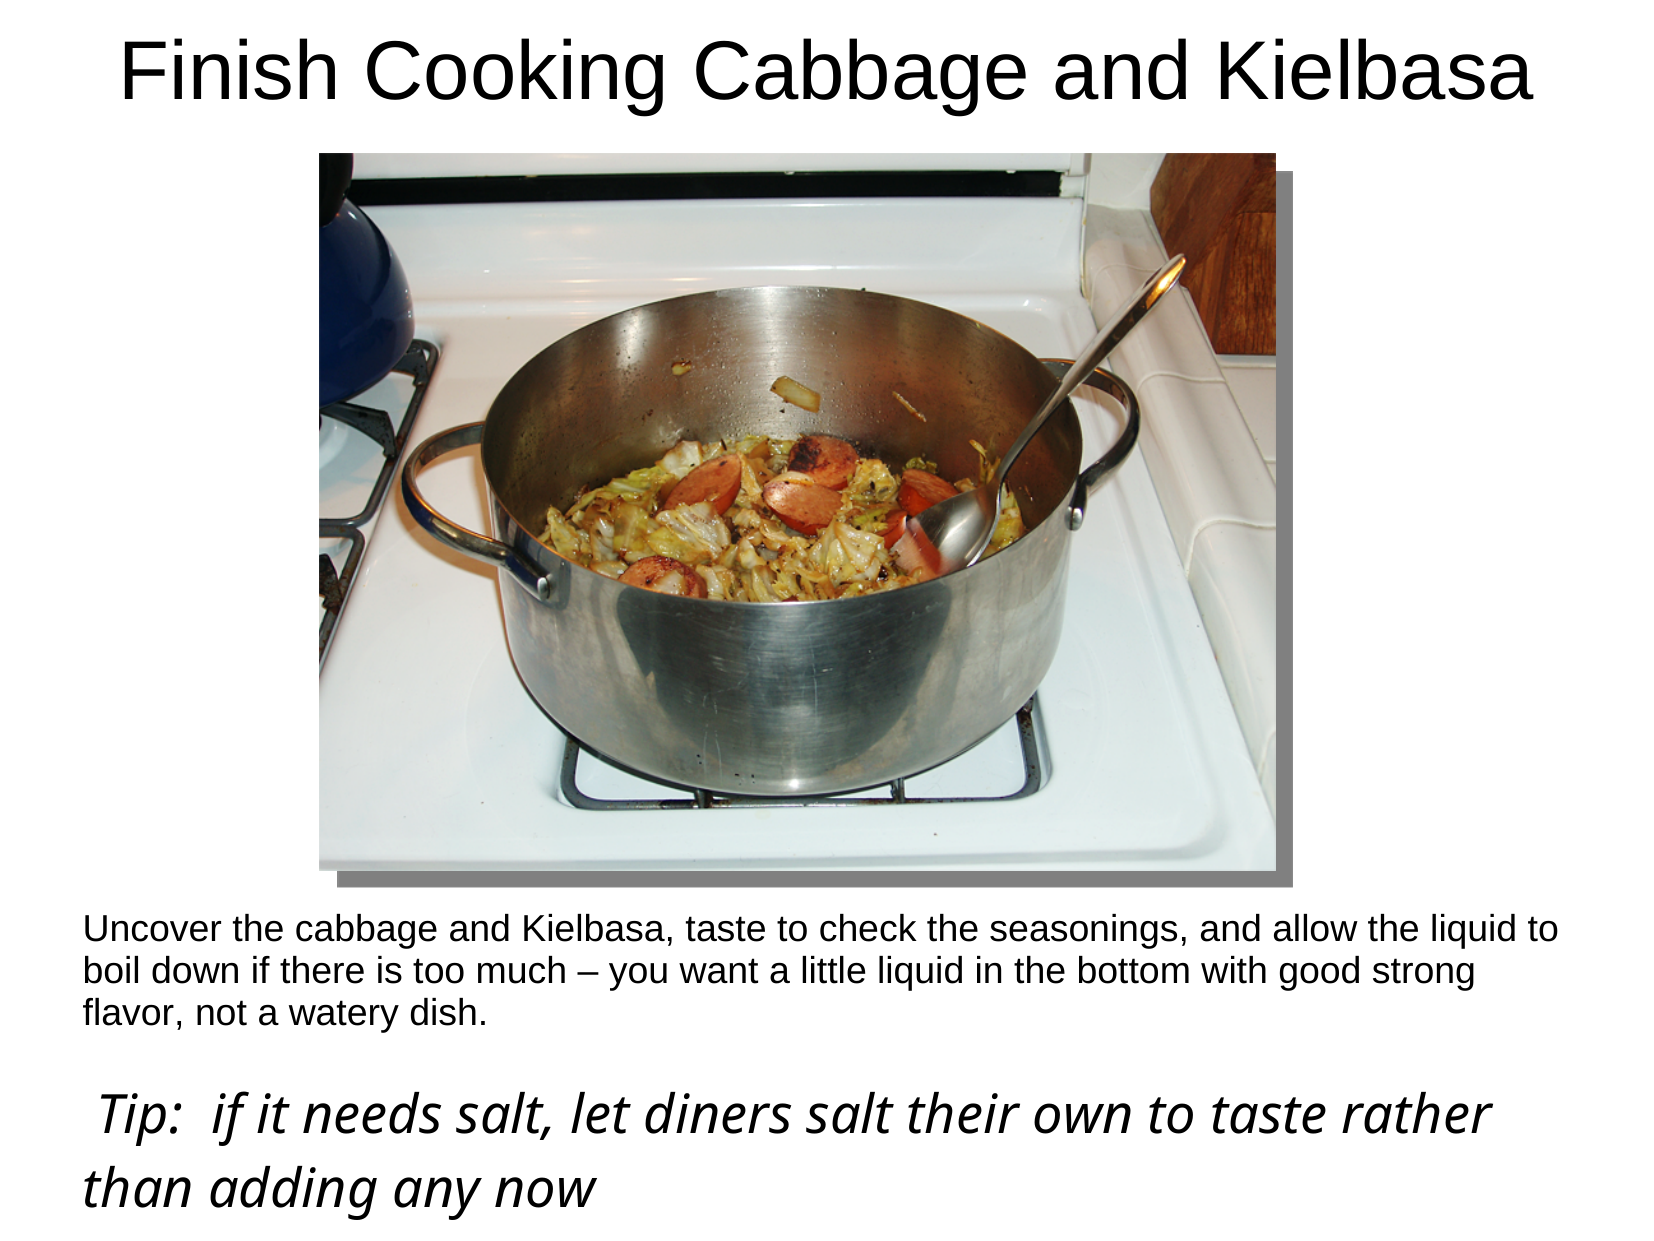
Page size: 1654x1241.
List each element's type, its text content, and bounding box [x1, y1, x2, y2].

title Finish Cooking Cabbage and Kielbasa [82, 24, 1571, 118]
picture [319, 153, 1276, 871]
subtitle Uncover the cabbage and Kielbasa, taste to check the seasonings, and allow the liquid to boil down if there is too much – you want a little liquid in the bottom with good strong flavor, not a watery dish. Tip: if it needs salt, let diners salt their own to taste rather than adding any now [82, 946, 1571, 1227]
